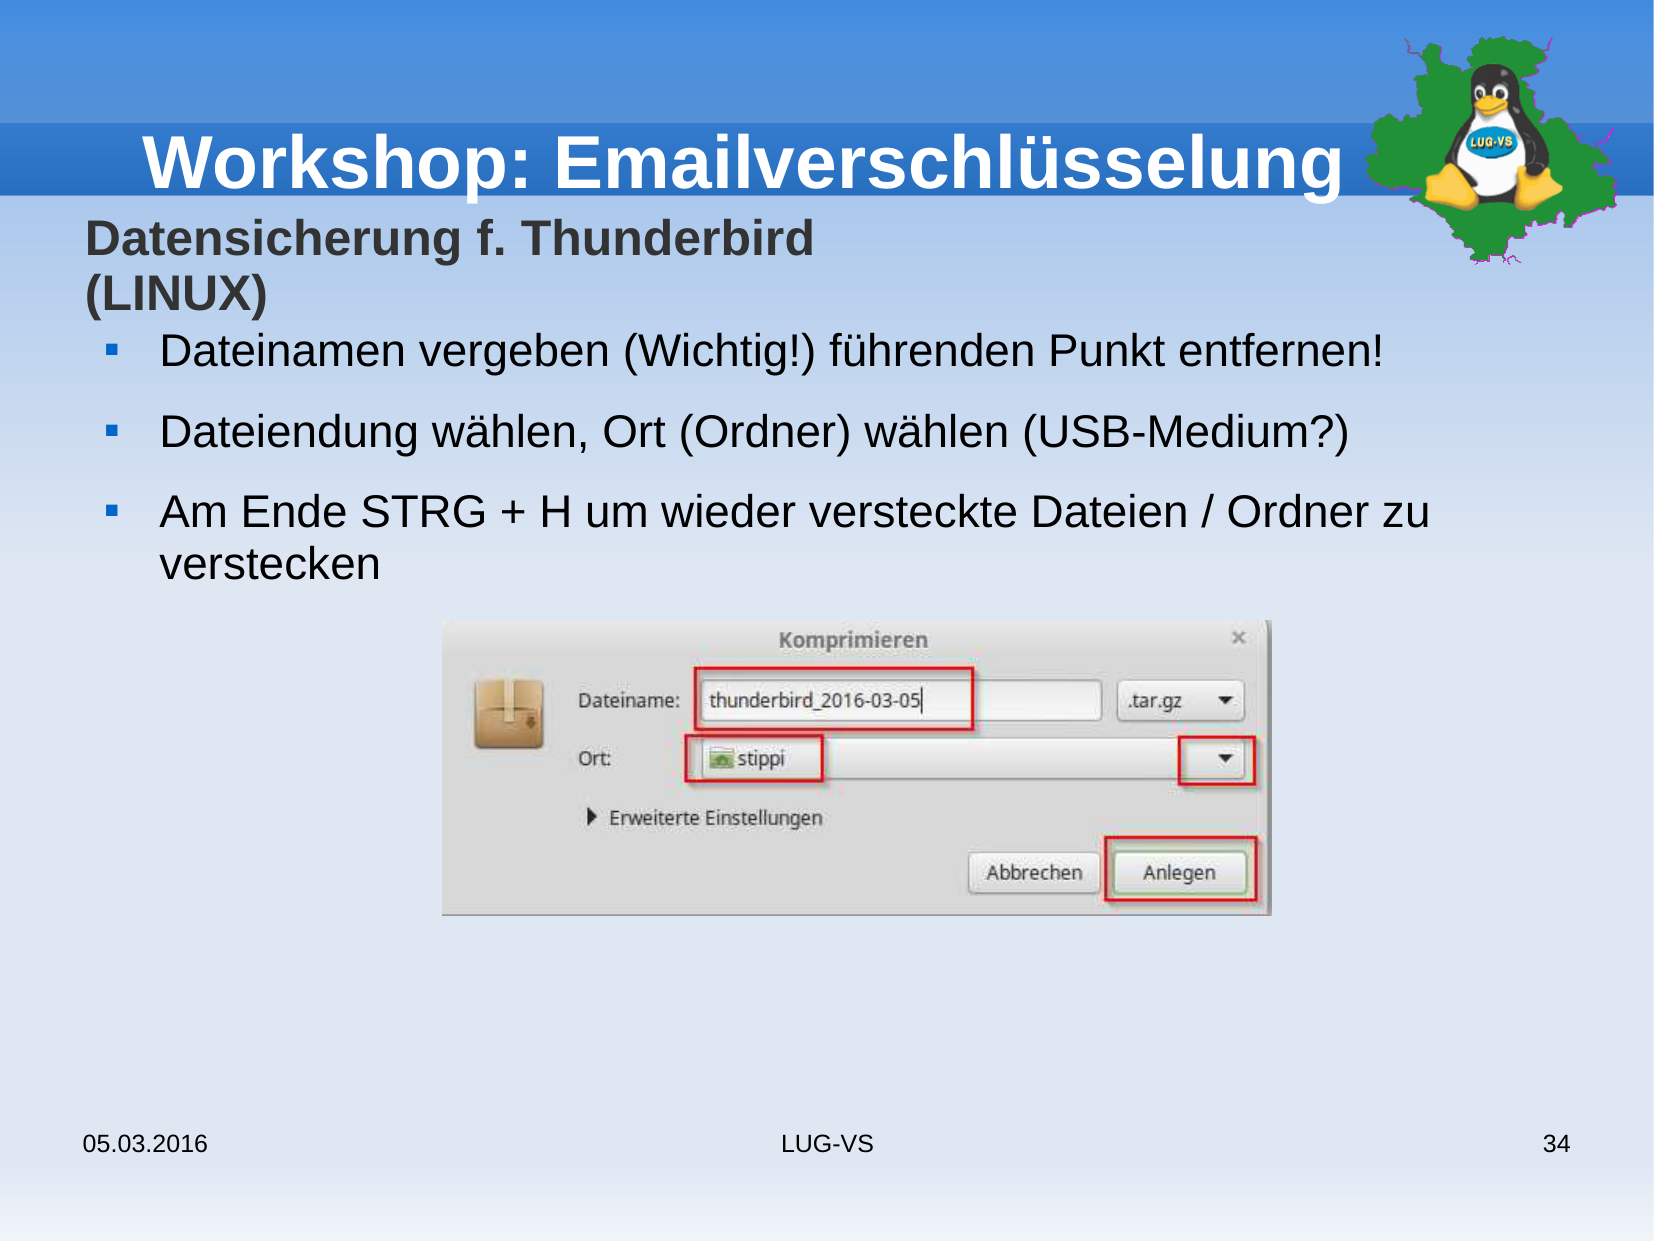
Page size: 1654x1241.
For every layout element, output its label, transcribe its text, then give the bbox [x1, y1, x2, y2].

list Dateinamen vergeben (Wichtig!) führenden Punkt entfernen! Dateiendung wählen, Ort (Ordner) wählen (USB-Medium?) Am Ende STRG + H um wieder versteckte Dateien / Ordner zu verstecken [88, 324, 1577, 1097]
picture [442, 620, 1272, 916]
text_box Datensicherung f. Thunderbird (LINUX) [14, 209, 981, 324]
title Workshop: Emailverschlüsselung [0, 59, 1489, 267]
picture [0, 0, 1654, 1241]
